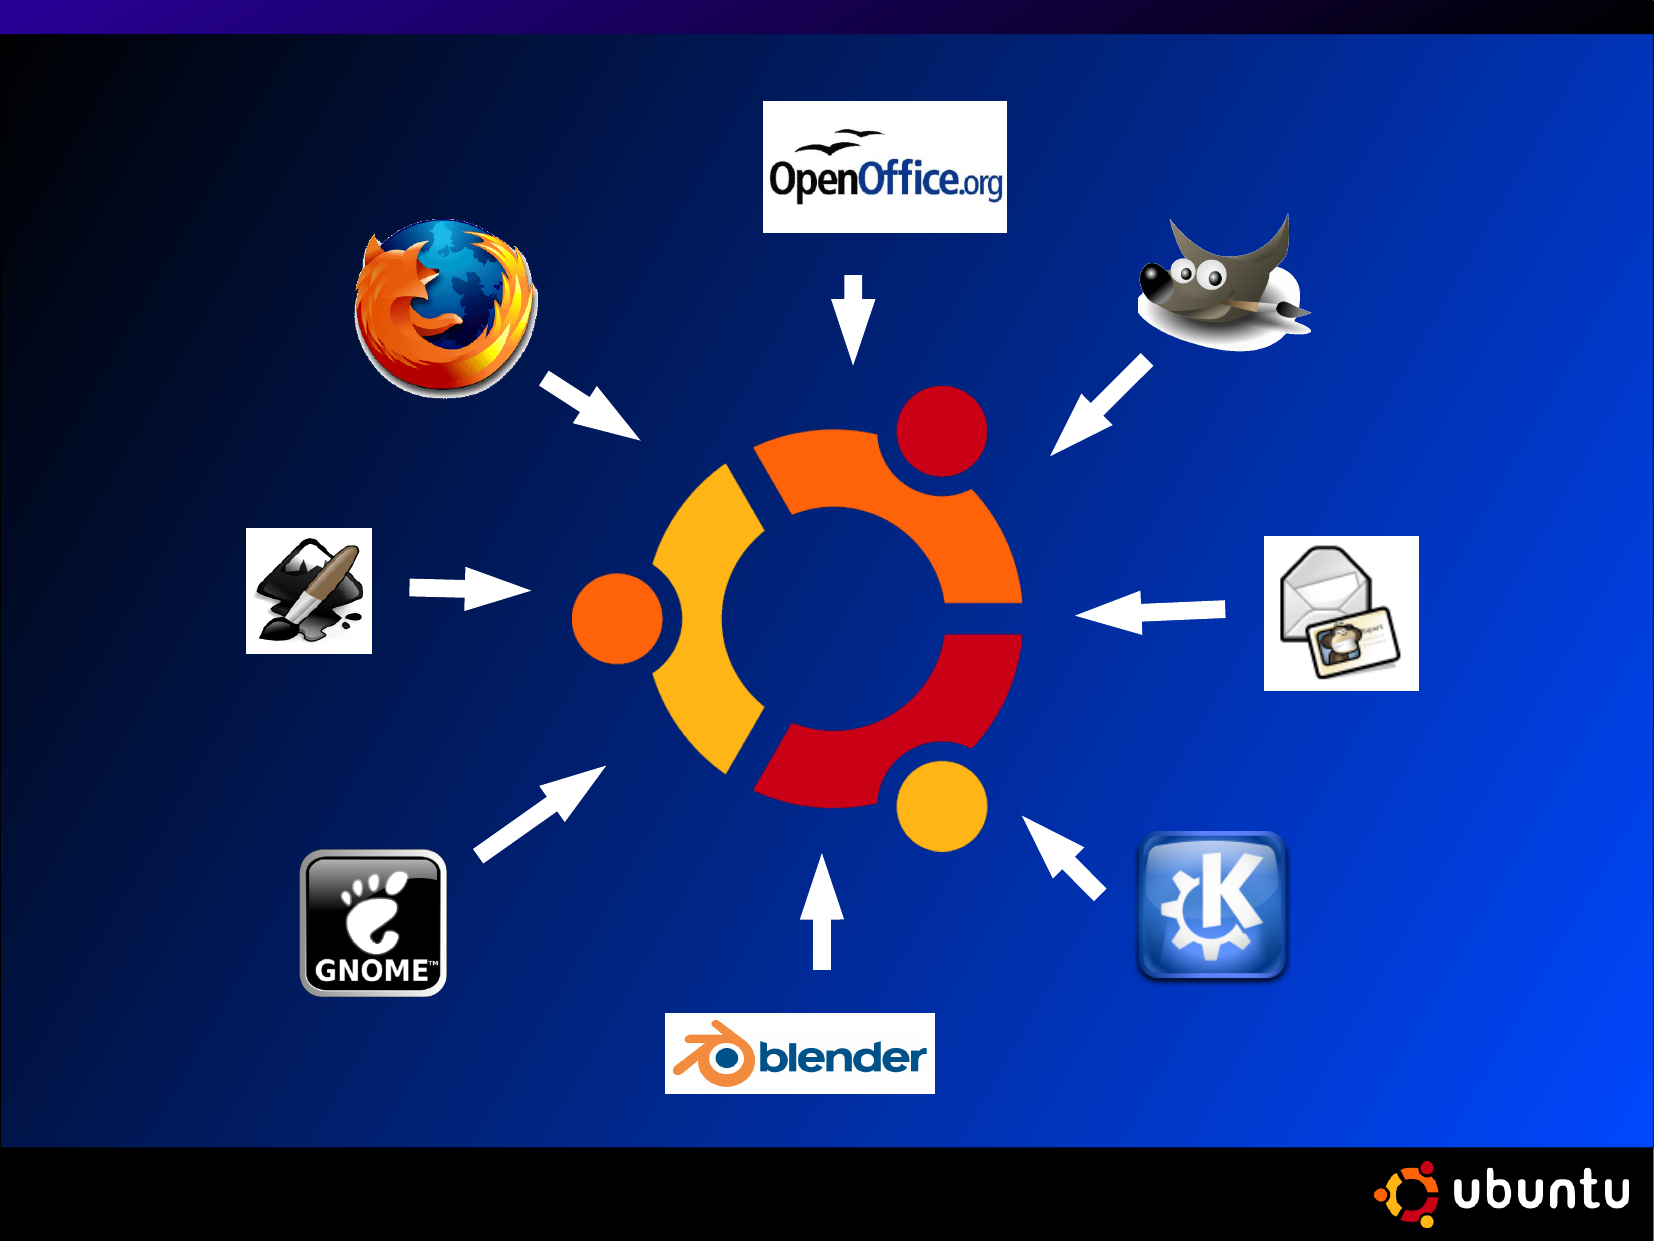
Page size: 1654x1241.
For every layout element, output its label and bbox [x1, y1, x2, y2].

picture [352, 217, 538, 401]
picture [574, 386, 596, 396]
picture [665, 1013, 935, 1094]
picture [763, 101, 1007, 234]
picture [1138, 200, 1316, 363]
picture [572, 386, 1032, 852]
picture [299, 849, 447, 997]
picture [572, 408, 579, 422]
text_box [0, 0, 1654, 1241]
picture [246, 528, 372, 654]
picture [1134, 831, 1291, 988]
picture [1264, 536, 1419, 691]
picture [1374, 1161, 1629, 1228]
